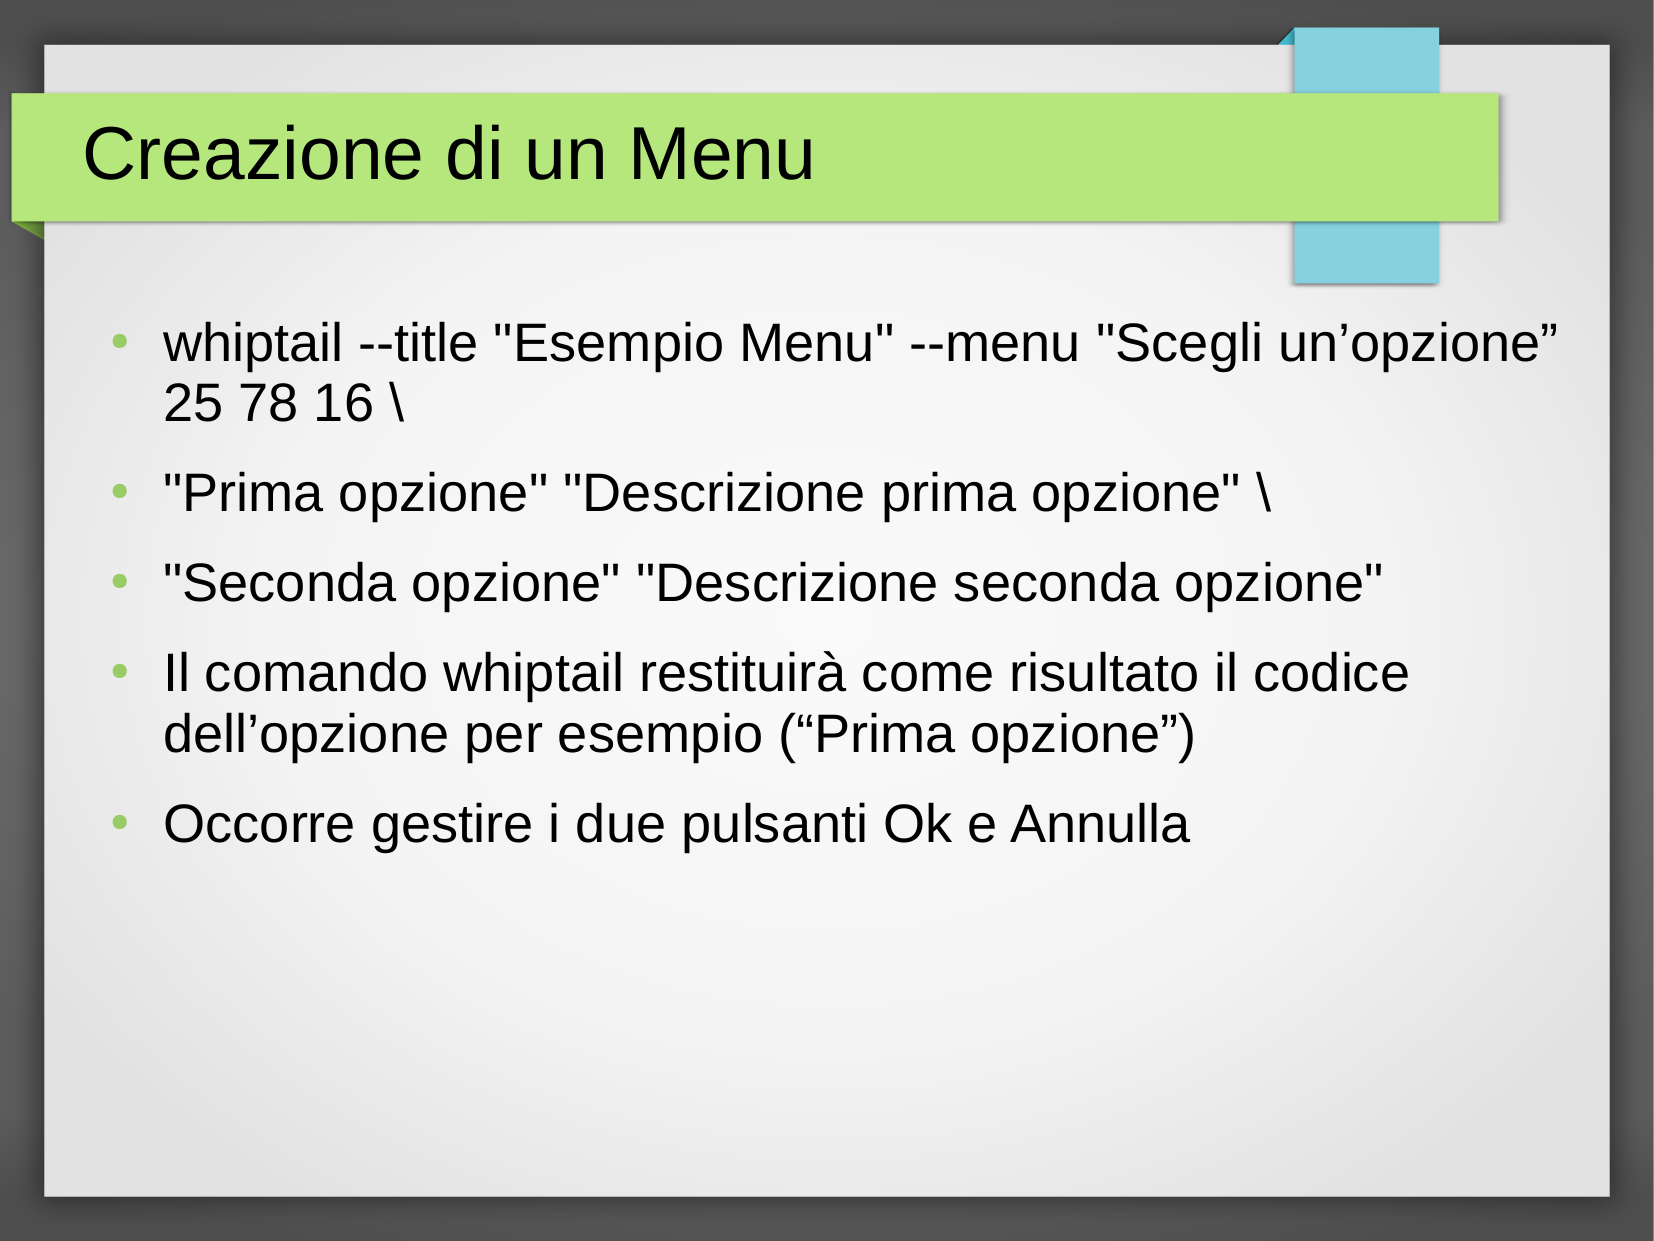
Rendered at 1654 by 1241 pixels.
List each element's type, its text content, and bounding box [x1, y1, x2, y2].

picture [0, 0, 1654, 1241]
list whiptail --title "Esempio Menu" --menu "Scegli un’opzione” 25 78 16 \ "Prima opzione" "Descrizione prima opzione" \ "Seconda opzione" "Descrizione seconda opzione" Il comando whiptail restituirà come risultato il codice dell’opzione per esempio (“Prima opzione”) Occorre gestire i due pulsanti Ok e Annulla [92, 312, 1581, 1032]
title Creazione di un Menu [82, 94, 1264, 213]
